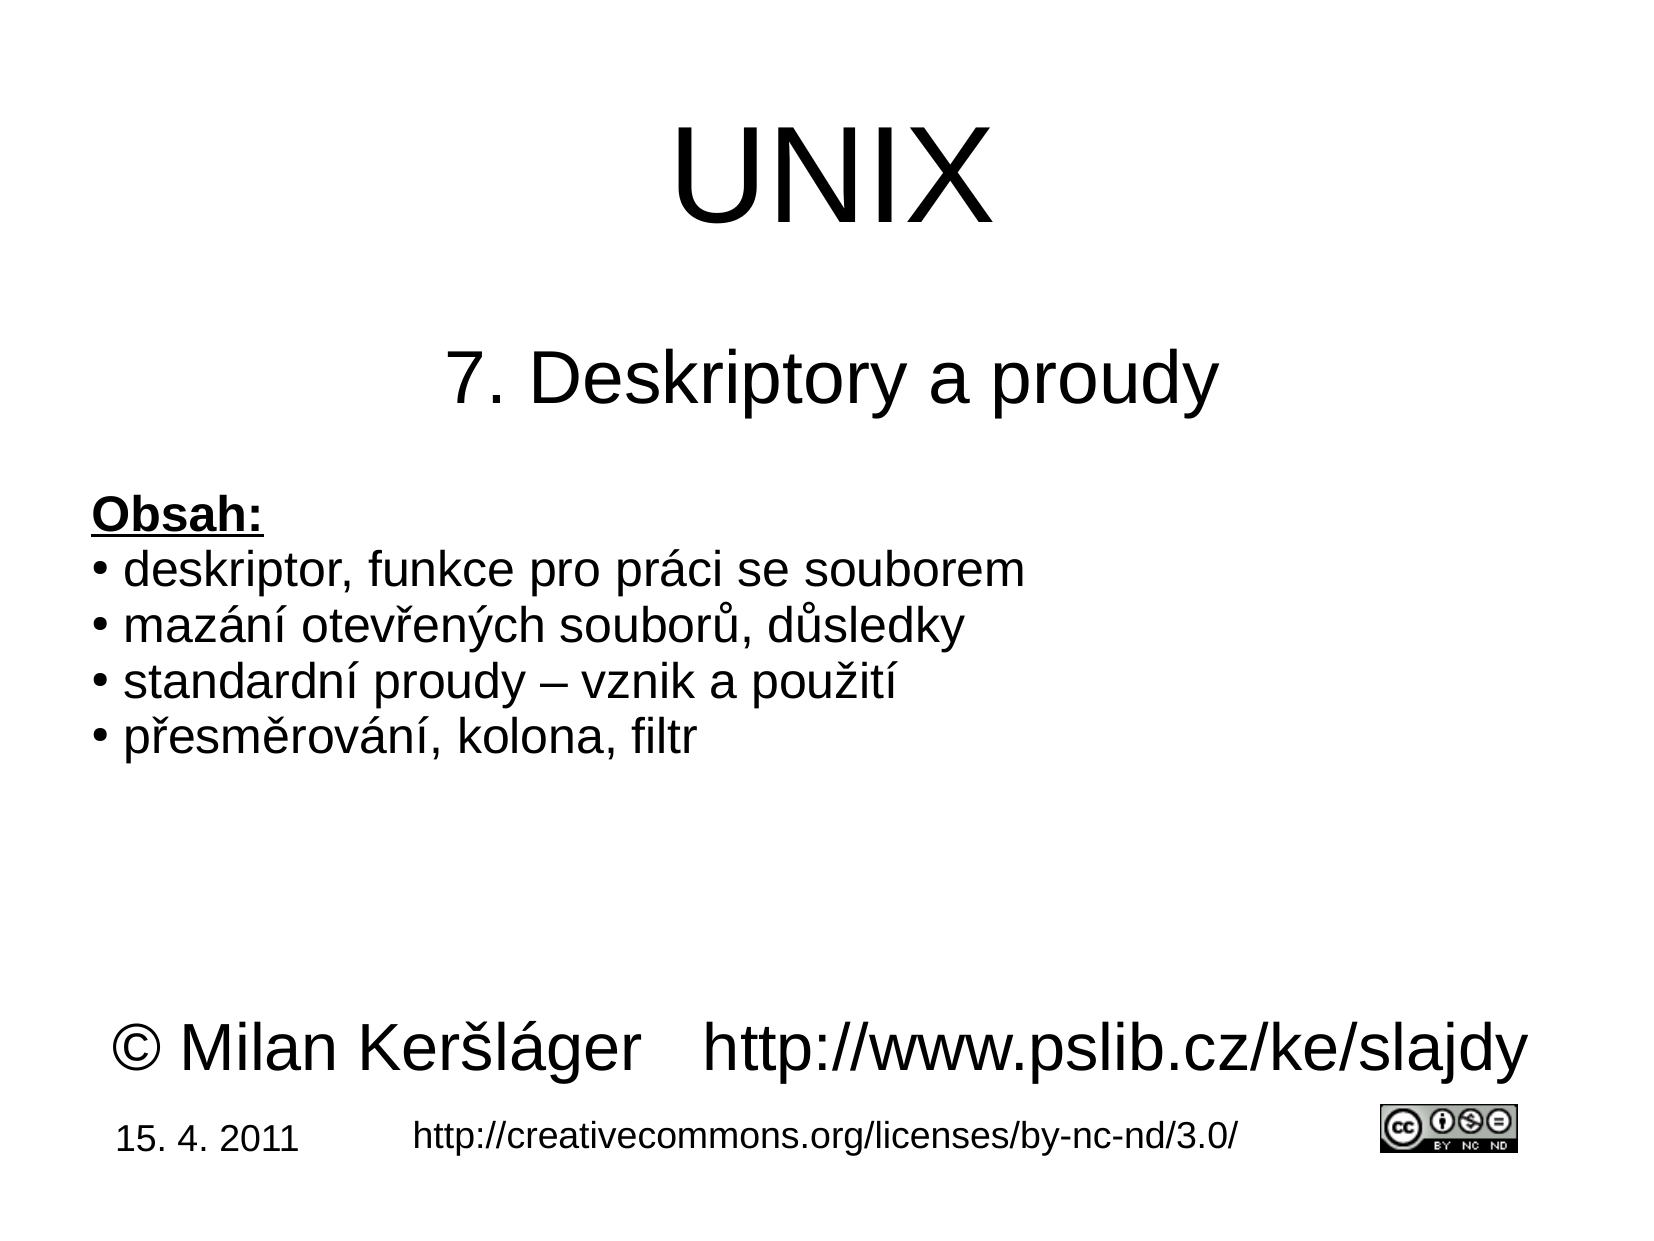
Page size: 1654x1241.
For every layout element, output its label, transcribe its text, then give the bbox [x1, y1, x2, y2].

title UNIX 7. Deskriptory a proudy [88, 56, 1577, 461]
list © Milan Keršláger http://www.pslib.cz/ke/slajdy [76, 1009, 1565, 1087]
picture [1380, 1104, 1518, 1153]
text_box Obsah: deskriptor, funkce pro práci se souborem mazání otevřených souborů, důsledky standardní proudy – vznik a použití přesměrování, kolona, filtr [76, 478, 1583, 772]
text_box 15.4.2011 [100, 1110, 337, 1168]
text_box http://creativecommons.org/licenses/by-nc-nd/3.0/ [339, 1107, 1313, 1165]
